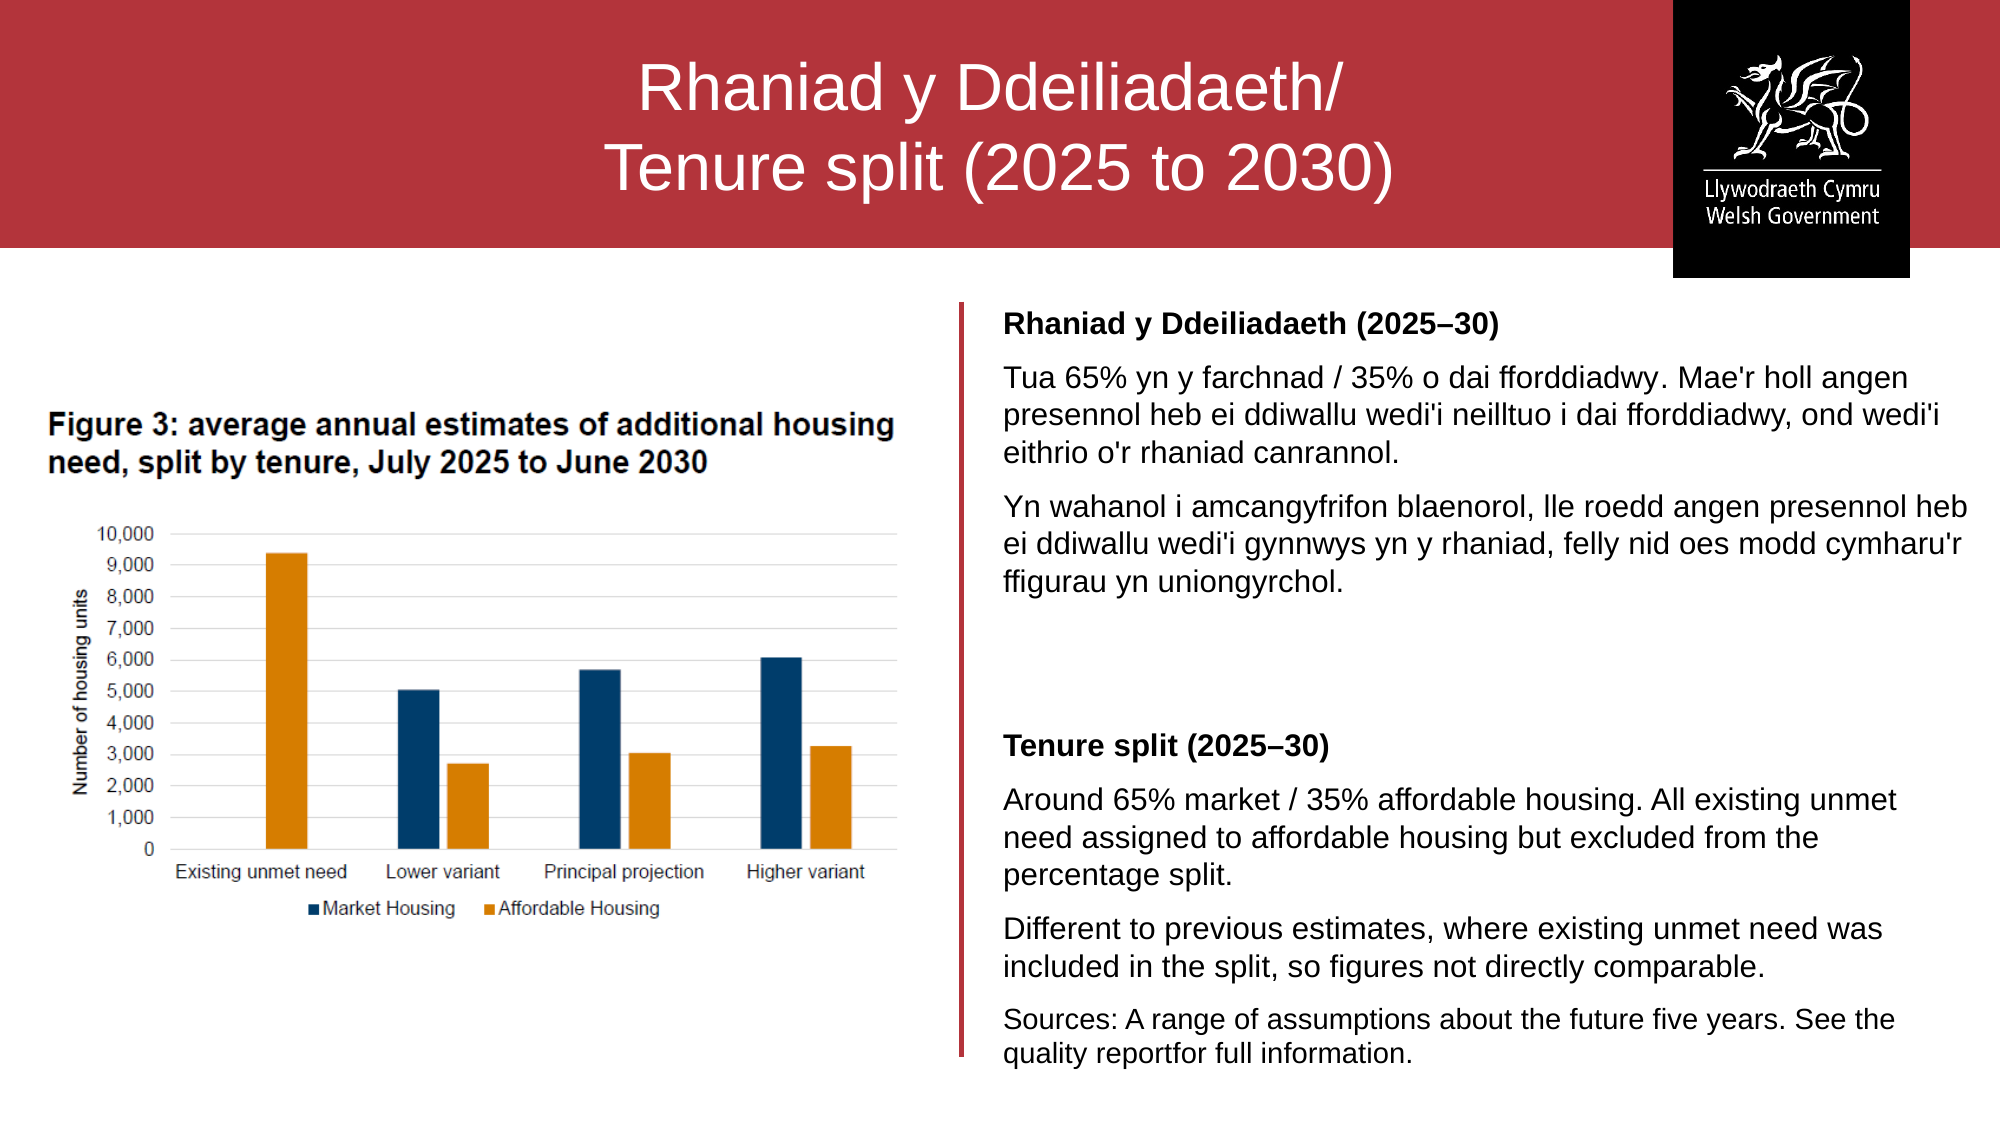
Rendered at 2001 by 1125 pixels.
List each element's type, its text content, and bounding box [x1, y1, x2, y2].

picture [23, 393, 922, 928]
text_box Rhaniad y Ddeiliadaeth (2025–30) Tua 65% yn y farchnad / 35% o dai fforddiadwy. Mae'r holl angen presennol heb ei ddiwallu wedi'i neilltuo i dai fforddiadwy, ond wedi'i eithrio o'r rhaniad canrannol. Yn wahanol i amcangyfrifon blaenorol, lle roedd angen presennol heb ei ddiwallu wedi'i gynnwys yn y rhaniad, felly nid oes modd cymharu'r ffigurau yn uniongyrchol. [988, 295, 1988, 665]
text_box Tenure split (2025–30) Around 65% market / 35% affordable housing. All existing unmet need assigned to affordable housing but excluded from the percentage split. Different to previous estimates, where existing unmet need was included in the split, so figures not directly comparable. Sources: A range of assumptions about the future five years. See the quality report for full information. [988, 718, 1964, 1110]
title Rhaniad y Ddeiliadaeth/ Tenure split (2025 to 2030) [137, 15, 1863, 233]
